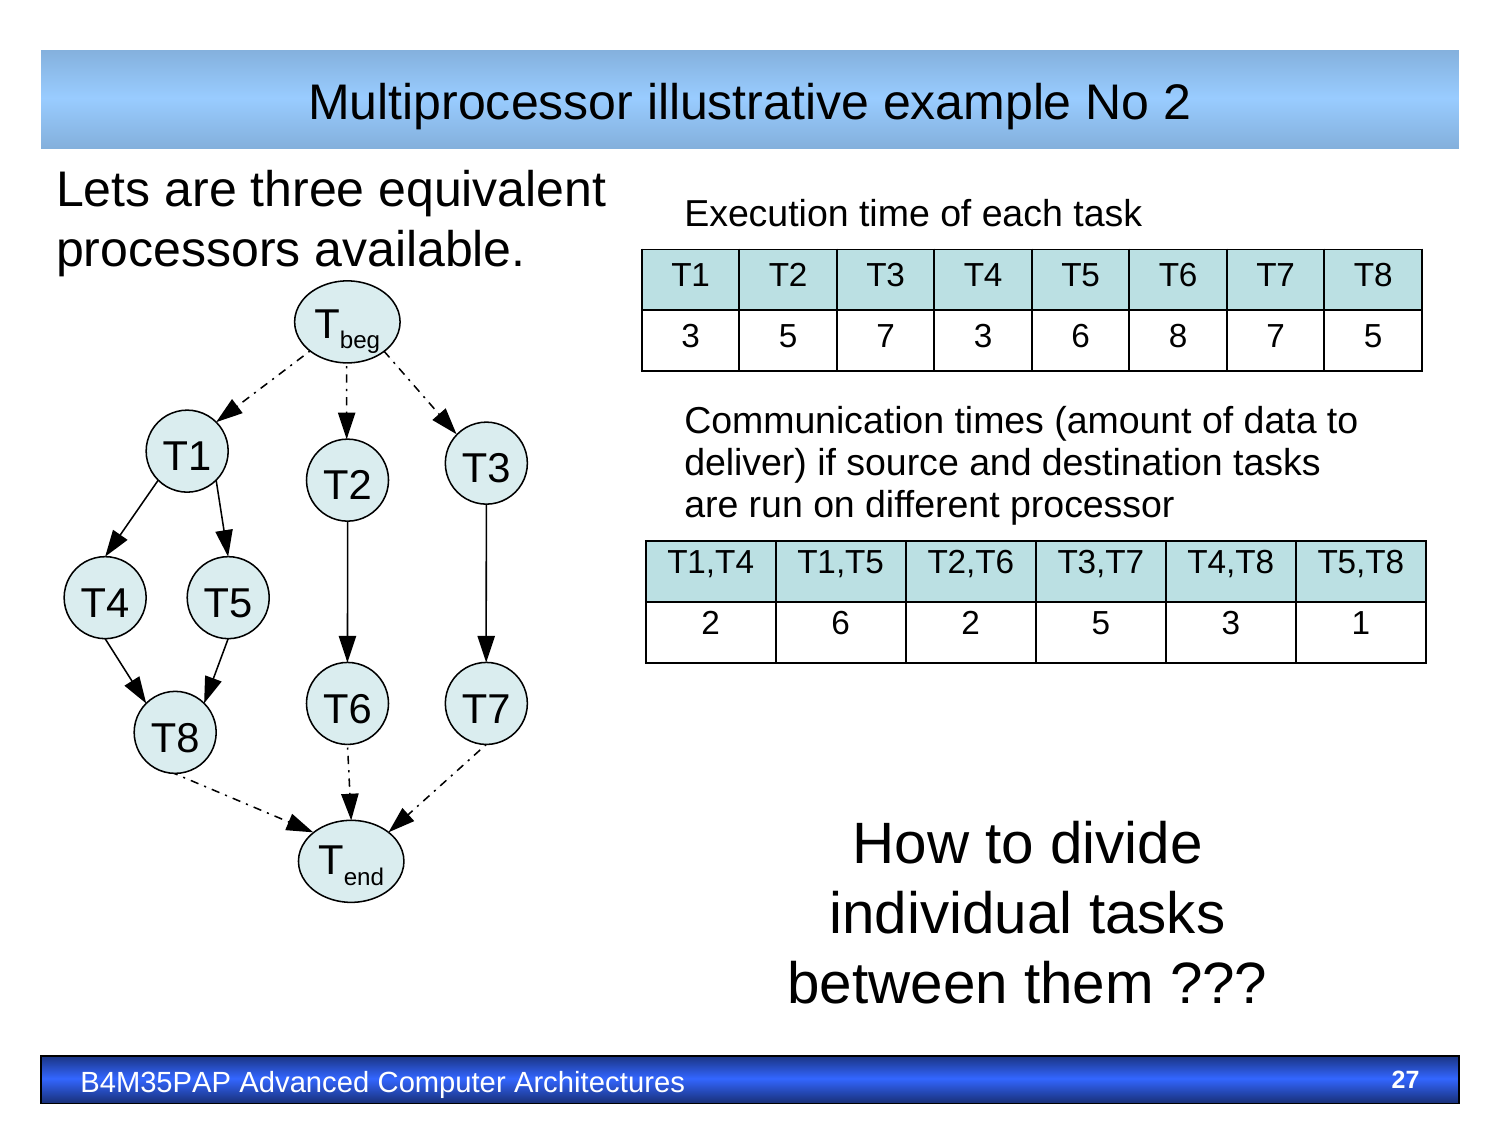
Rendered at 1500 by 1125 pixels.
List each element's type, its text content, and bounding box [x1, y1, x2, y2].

text_box [105, 638, 147, 704]
table_cell 6 [777, 603, 905, 662]
text_box T6 [306, 662, 389, 745]
table_header T3 [838, 250, 933, 309]
text_box T4 [64, 556, 147, 639]
table_header T1 [643, 250, 738, 309]
table_header T1,T5 [777, 542, 905, 601]
text_box T3 [445, 422, 528, 505]
text_box [174, 773, 314, 833]
list Lets are three equivalent processors available. [41, 148, 628, 344]
text_box T2 [306, 439, 389, 522]
text_box T5 [187, 556, 270, 639]
table_cell 5 [740, 311, 836, 370]
text_box [383, 350, 457, 435]
text_box [388, 744, 487, 833]
table_header T3,T7 [1037, 542, 1165, 601]
table_cell 3 [643, 311, 738, 370]
text_box How to divide individual tasks between them ??? [714, 798, 1341, 1023]
text_box [204, 638, 229, 704]
table_header T5 [1033, 250, 1128, 309]
table_header T1,T4 [647, 542, 775, 601]
table_cell 7 [838, 311, 933, 370]
table_header T7 [1228, 250, 1323, 309]
table_header T2,T6 [907, 542, 1035, 601]
table_header T8 [1325, 250, 1421, 309]
text_box T8 [134, 691, 217, 774]
text_box Communication times (amount of data to deliver) if source and destination tasks are run on different processor [669, 391, 1388, 533]
table_cell 5 [1037, 603, 1165, 662]
text_box Tend [298, 820, 404, 903]
table_header T6 [1130, 250, 1226, 309]
table_cell 1 [1297, 603, 1425, 662]
table_header T4,T8 [1167, 542, 1295, 601]
text_box Execution time of each task [669, 185, 1157, 243]
table_cell 7 [1228, 311, 1323, 370]
table_cell 8 [1130, 311, 1226, 370]
table_cell 2 [647, 603, 775, 662]
table_header T4 [935, 250, 1031, 309]
table_cell 3 [935, 311, 1031, 370]
table_cell 5 [1325, 311, 1421, 370]
table_cell 2 [907, 603, 1035, 662]
table_cell 6 [1033, 311, 1128, 370]
table_header T5,T8 [1297, 542, 1425, 601]
table_header T2 [740, 250, 836, 309]
text_box [216, 480, 229, 557]
table_cell 3 [1167, 603, 1295, 662]
text_box [216, 350, 311, 423]
text_box T7 [445, 662, 528, 745]
text_box T1 [146, 410, 229, 493]
text_box [105, 480, 159, 557]
text_box [347, 744, 352, 821]
text_box Tbeg [294, 280, 401, 363]
title Multiprocessor illustrative example No 2 [41, 50, 1459, 149]
